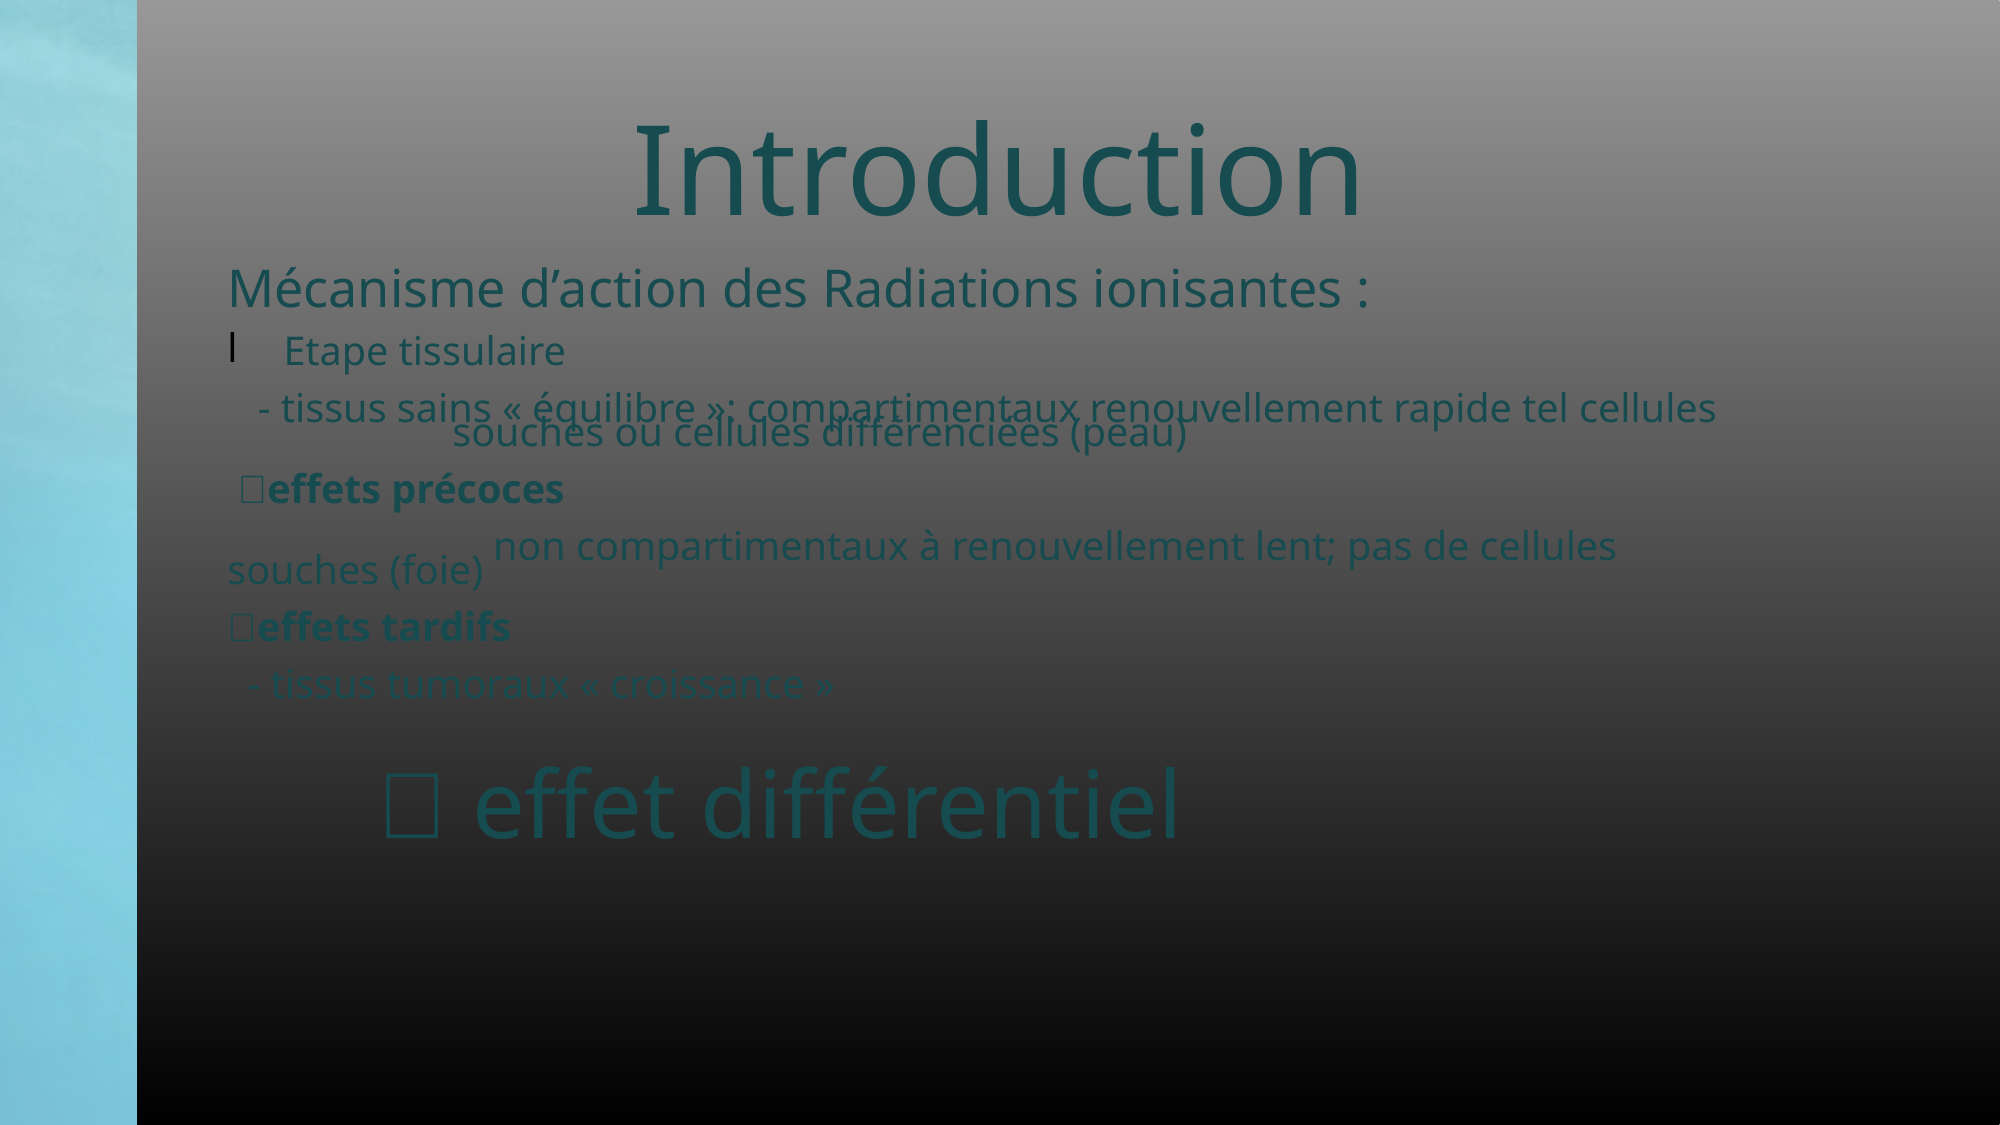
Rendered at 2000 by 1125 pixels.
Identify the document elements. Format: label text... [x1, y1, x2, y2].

list Mécanisme d’action des Radiations ionisantes : Etape tissulaire - tissus sains « équilibre »: compartimentaux renouvellement rapide tel cellules souches ou cellules différenciées (peau) effets précoces non compartimentaux à renouvellement lent; pas de cellules souches (foie) effets tardifs - tissus tumoraux « croissance »  effet différentiel [212, 275, 1886, 1013]
title Introduction [212, 62, 1788, 250]
